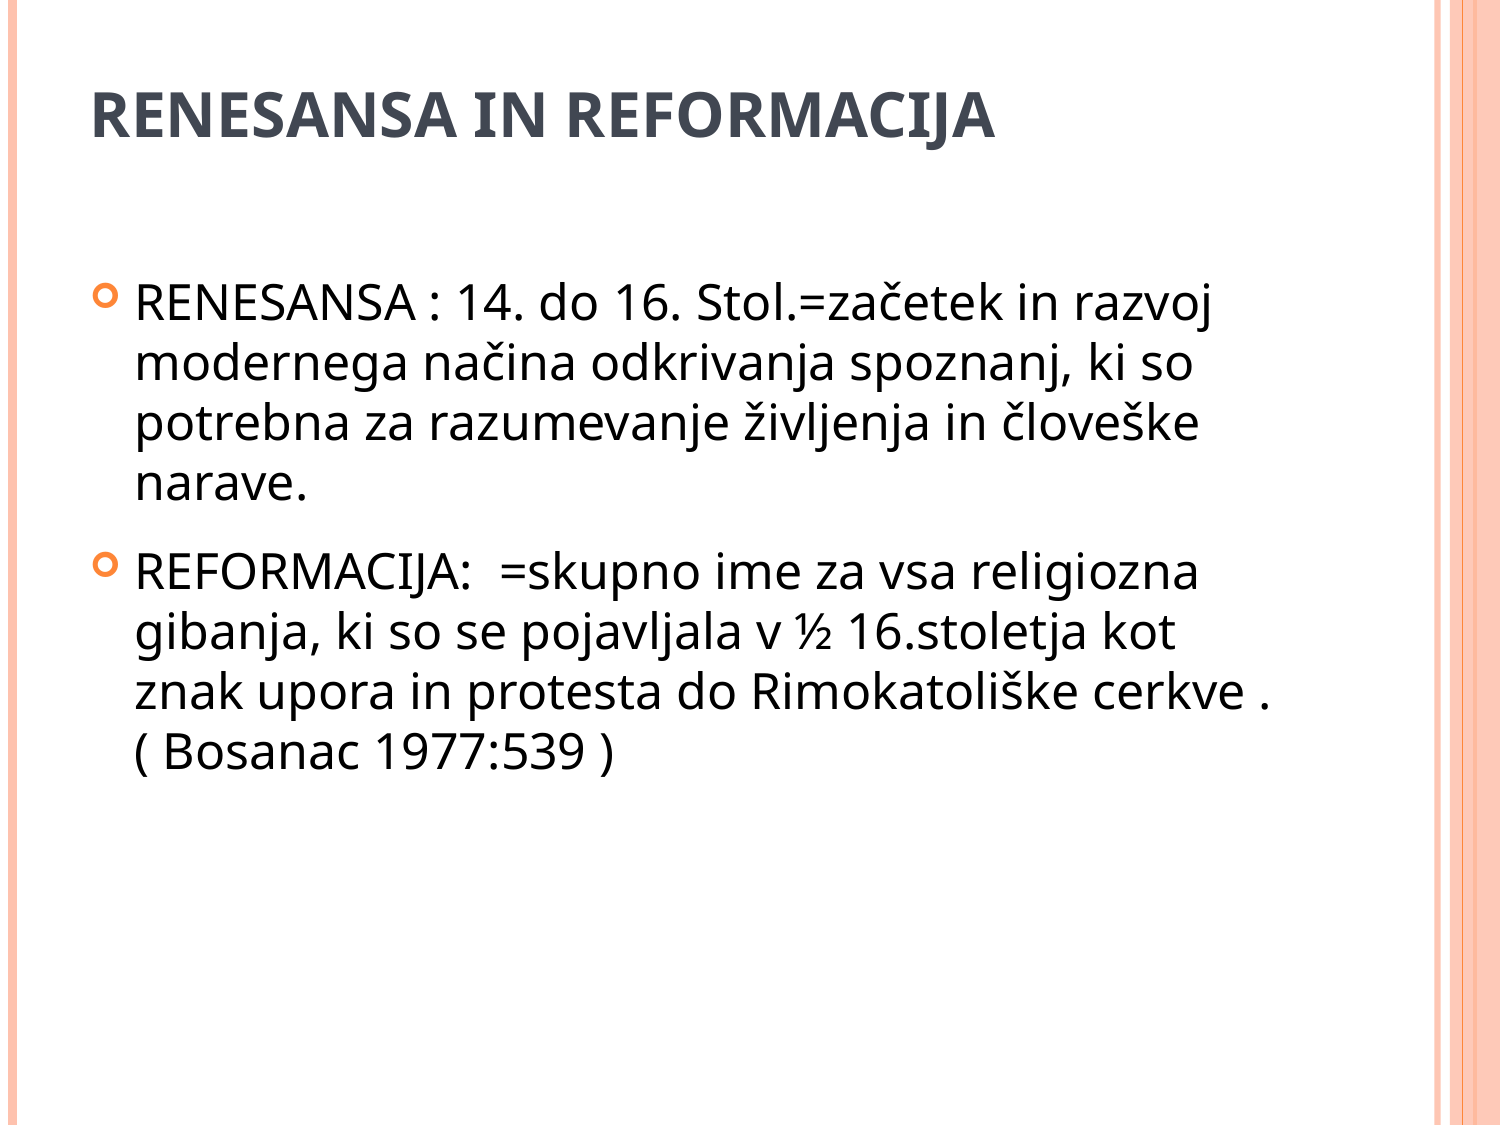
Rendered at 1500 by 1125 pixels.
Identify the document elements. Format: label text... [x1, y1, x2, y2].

title RENESANSA IN REFORMACIJA [75, 45, 1300, 233]
list RENESANSA : 14. do 16. Stol.=začetek in razvoj modernega načina odkrivanja spoznanj, ki so potrebna za razumevanje življenja in človeške narave. REFORMACIJA: =skupno ime za vsa religiozna gibanja, ki so se pojavljala v ½ 16.stoletja kot znak upora in protesta do Rimokatoliške cerkve . ( Bosanac 1977:539 ) [75, 262, 1300, 1062]
